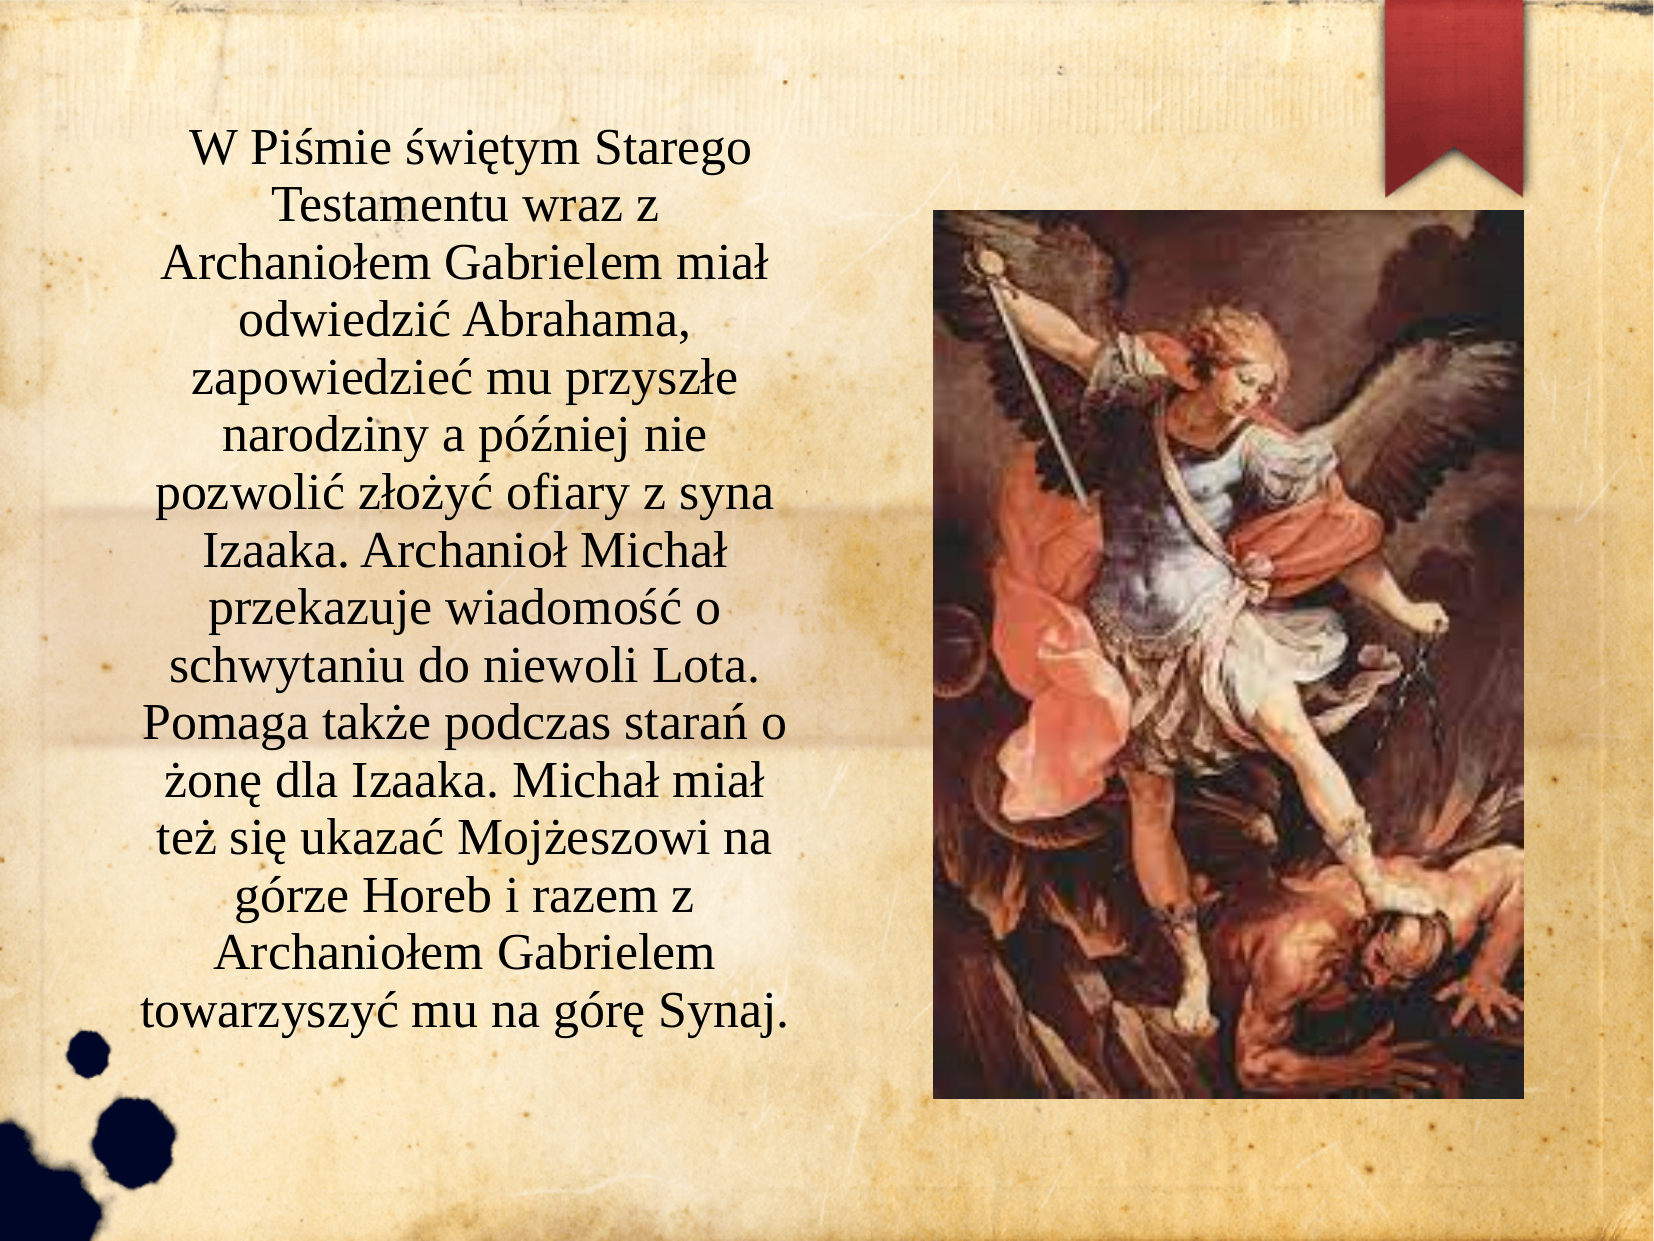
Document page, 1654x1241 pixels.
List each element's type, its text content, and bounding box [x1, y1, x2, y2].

picture [0, 0, 1654, 1241]
list W Piśmie świętym Starego Testamentu wraz z Archaniołem Gabrielem miał odwiedzić Abrahama, zapowiedzieć mu przyszłe narodziny a później nie pozwolić złożyć ofiary z syna Izaaka. Archanioł Michał przekazuje wiadomość o schwytaniu do niewoli Lota. Pomaga także podczas starań o żonę dla Izaaka. Michał miał też się ukazać Mojżeszowi na górze Horeb i razem z Archaniołem Gabrielem towarzyszyć mu na górę Synaj. [82, 118, 793, 1111]
